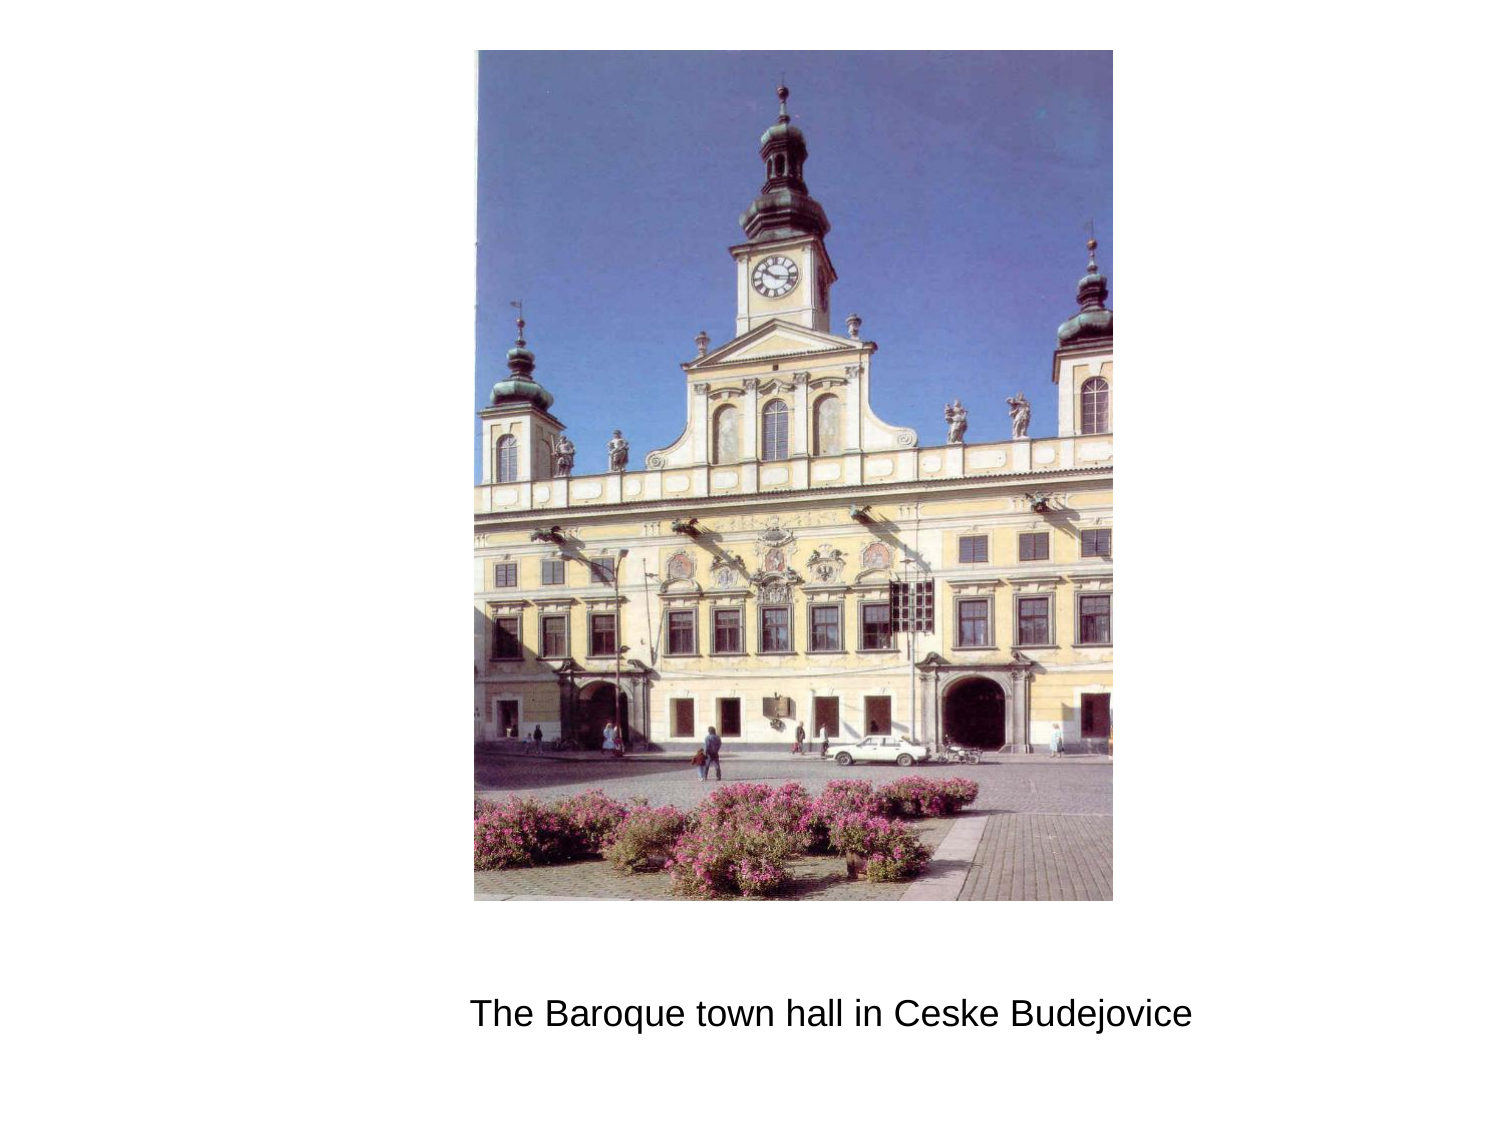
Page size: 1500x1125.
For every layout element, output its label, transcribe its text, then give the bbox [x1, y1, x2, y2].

text_box The Baroque town hall in Ceske Budejovice [312, 981, 1350, 1042]
picture [474, 50, 1113, 901]
